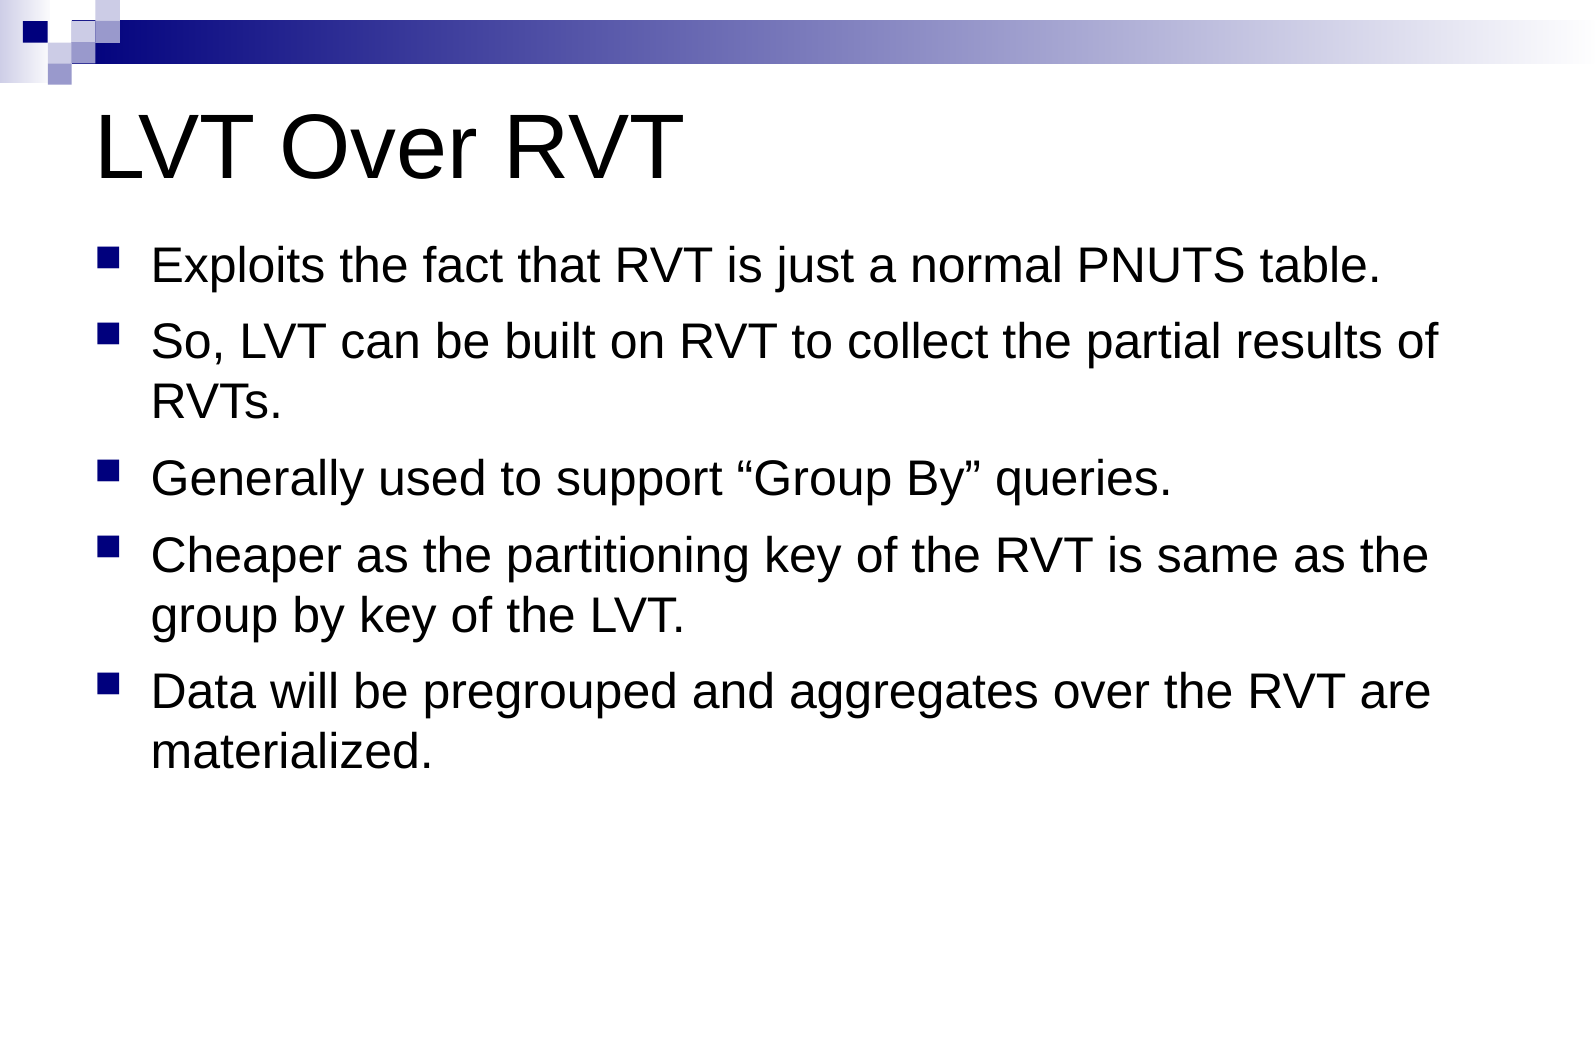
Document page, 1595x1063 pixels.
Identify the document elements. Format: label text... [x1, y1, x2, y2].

title LVT Over RVT [79, 63, 1515, 221]
list Exploits the fact that RVT is just a normal PNUTS table. So, LVT can be built on RVT to collect the partial results of RVTs. Generally used to support “Group By” queries. Cheaper as the partitioning key of the RVT is same as the group by key of the LVT. Data will be pregrouped and aggregates over the RVT are materialized. [79, 224, 1515, 1020]
